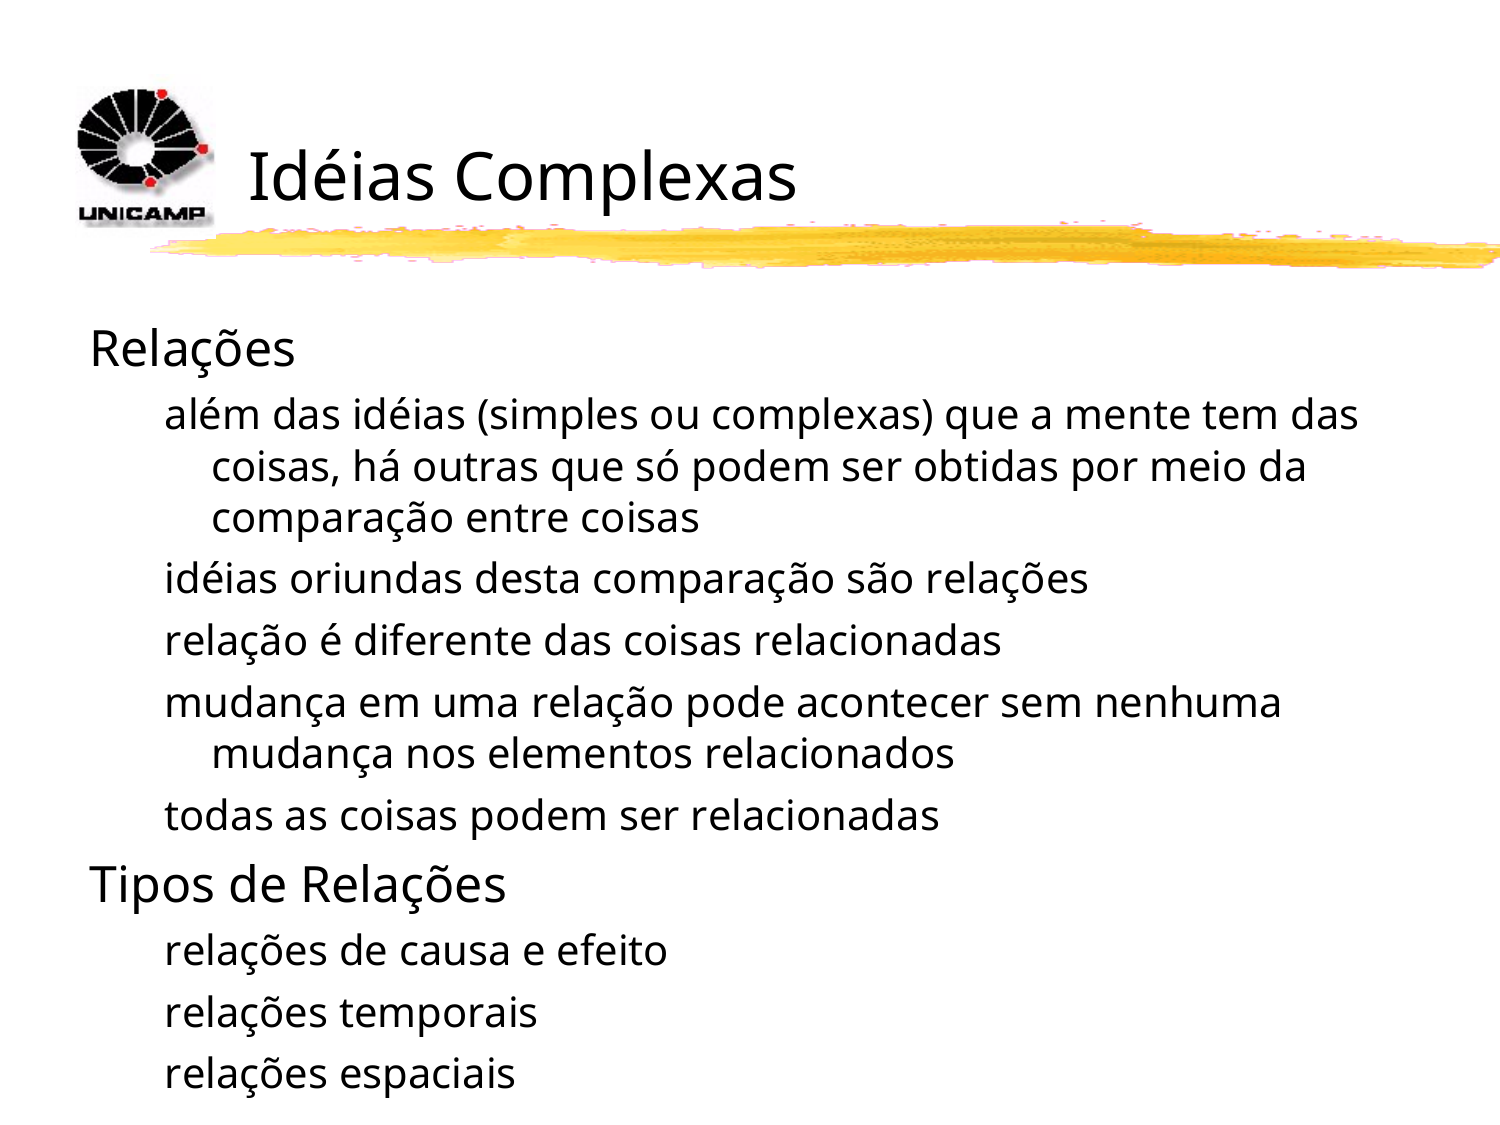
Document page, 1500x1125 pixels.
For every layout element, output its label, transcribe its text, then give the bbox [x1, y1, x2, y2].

list Relações além das idéias (simples ou complexas) que a mente tem das coisas, há outras que só podem ser obtidas por meio da comparação entre coisas idéias oriundas desta comparação são relações relação é diferente das coisas relacionadas mudança em uma relação pode acontecer sem nenhuma mudança nos elementos relacionados todas as coisas podem ser relacionadas Tipos de Relações relações de causa e efeito relações temporais relações espaciais [74, 309, 1417, 994]
title Idéias Complexas [233, 37, 1434, 225]
picture [75, 74, 1500, 279]
